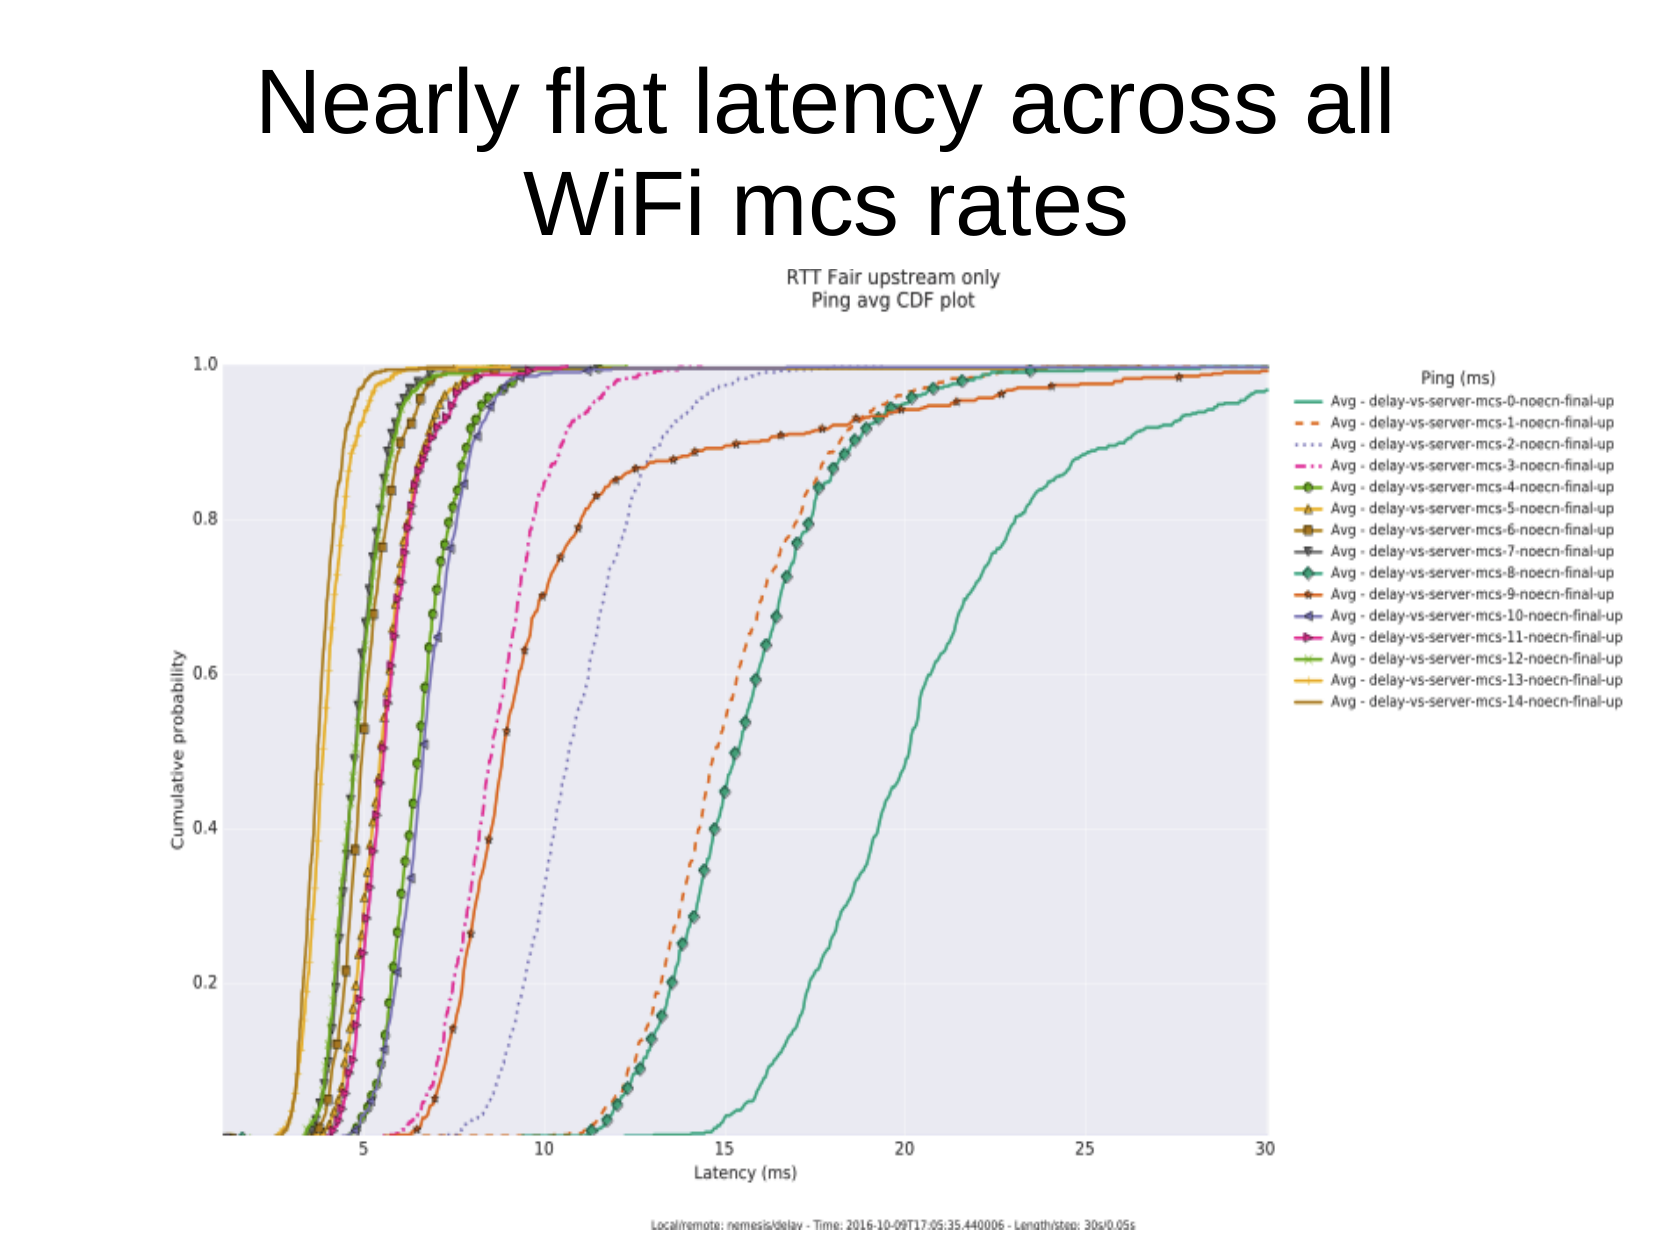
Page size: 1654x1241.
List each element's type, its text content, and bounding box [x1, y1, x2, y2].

picture [0, 269, 1654, 1231]
title Nearly flat latency across all WiFi mcs rates [82, 49, 1571, 257]
